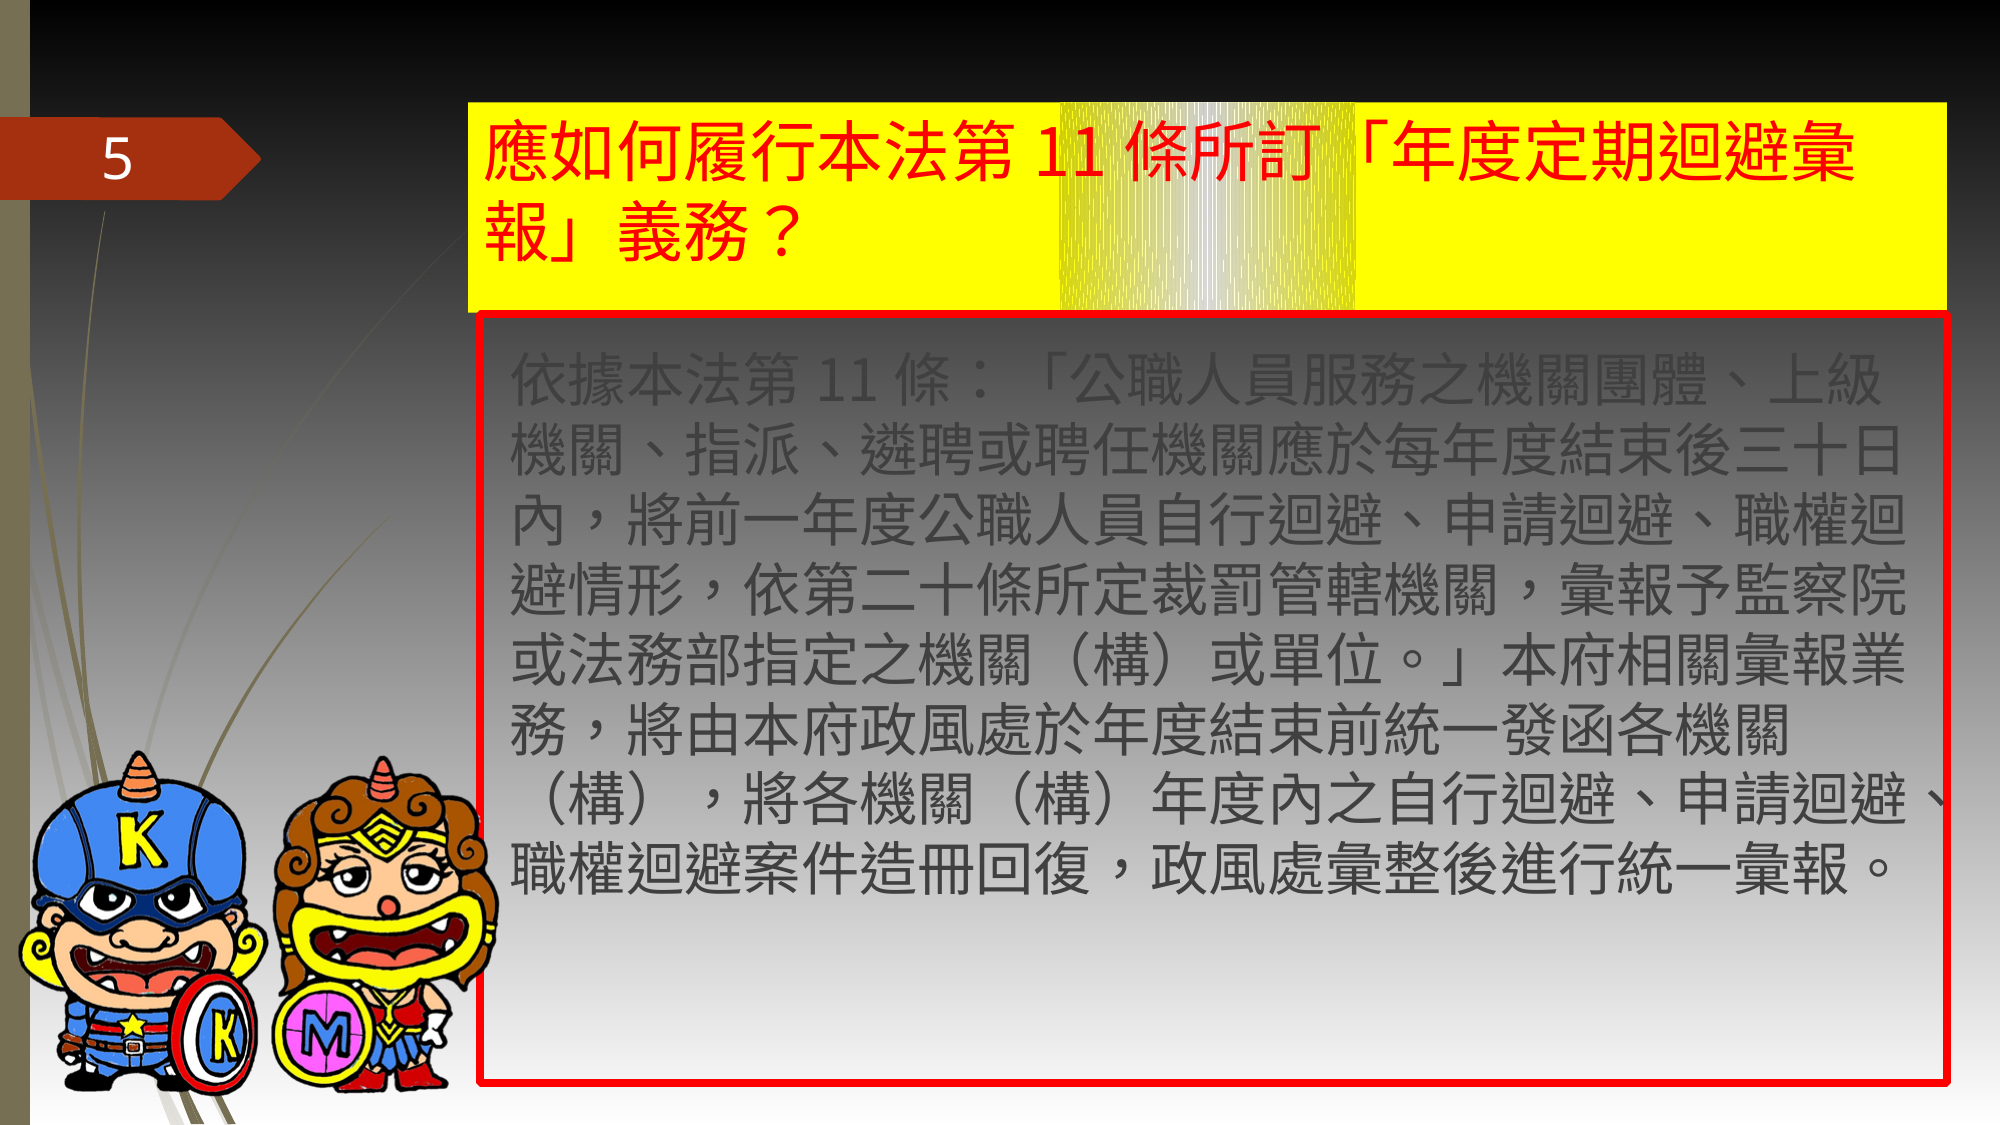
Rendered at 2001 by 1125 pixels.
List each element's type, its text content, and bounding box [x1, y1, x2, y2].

picture [0, 745, 510, 1101]
text_box 5 [86, 114, 199, 199]
list 依據本法第11條：「公職人員服務之機關團體、上級機關、指派、遴聘或聘任機關應於每年度結束後三十日內，將前一年度公職人員自行迴避、申請迴避、職權迴避情形，依第二十條所定裁罰管轄機關，彙報予監察院或法務部指定之機關（構）或單位。」本府相關彙報業務，將由本府政風處於年度結束前統一發函各機關（構），將各機關（構）年度內之自行迴避、申請迴避、職權迴避案件造冊回復，政風處彙整後進行統一彙報。 [480, 313, 1947, 1084]
title 應如何履行本法第11條所訂「年度定期迴避彙報」義務？ [468, 102, 1947, 313]
